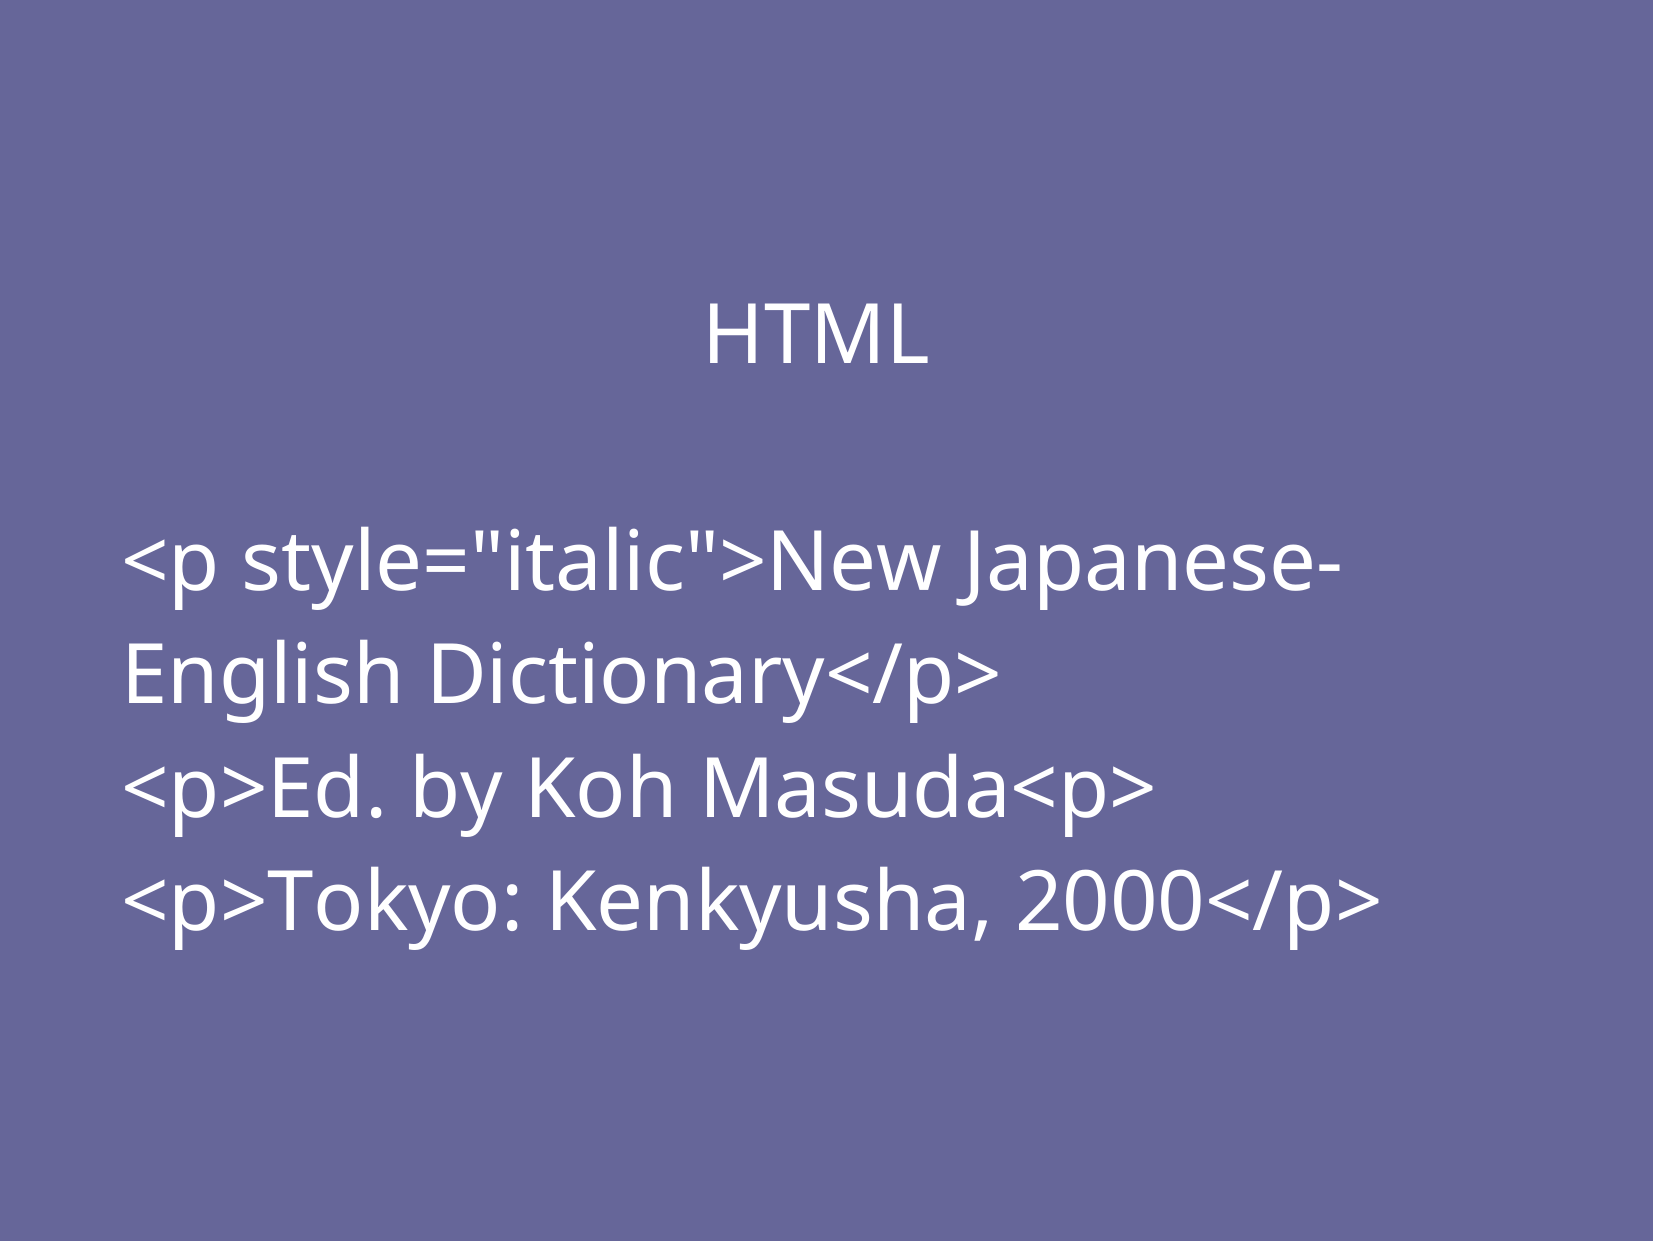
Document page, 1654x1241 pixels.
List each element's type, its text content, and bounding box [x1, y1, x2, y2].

subtitle HTML <p style="italic">New Japanese-English Dictionary</p> <p>Ed. by Koh Masuda<p> <p>Tokyo: Kenkyusha, 2000</p> [121, 102, 1534, 1127]
